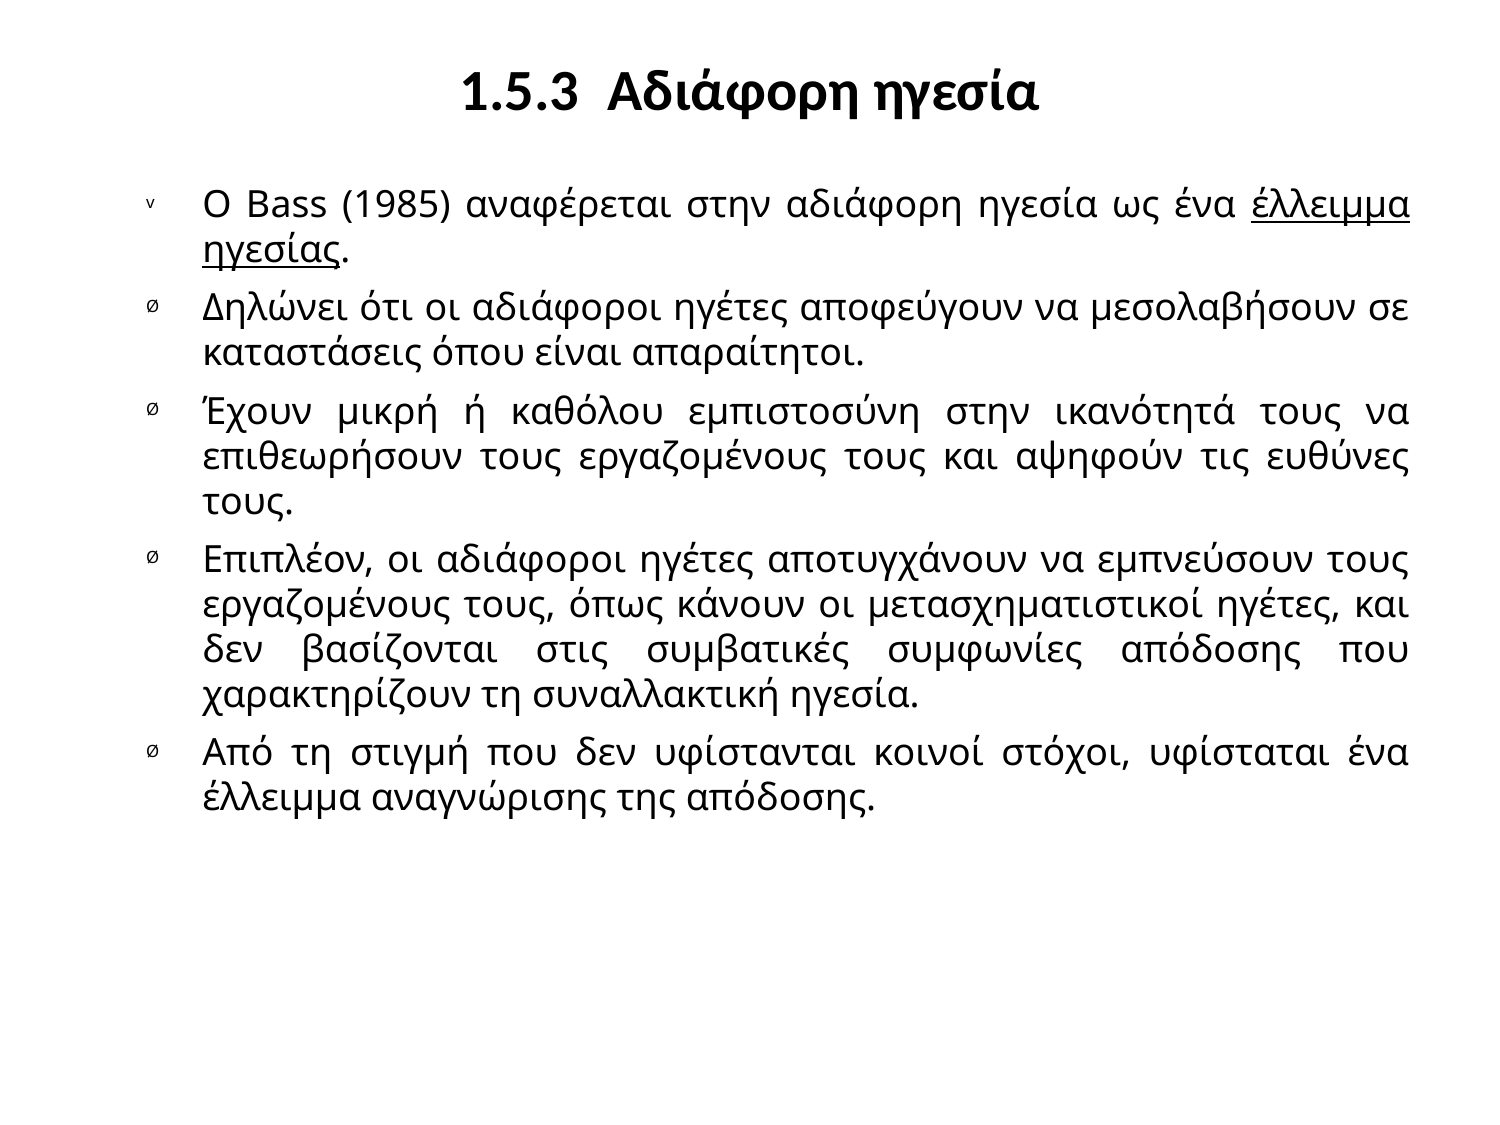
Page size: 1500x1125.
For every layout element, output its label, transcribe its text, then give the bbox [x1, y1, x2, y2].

list Ο Bass (1985) αναφέρεται στην αδιάφορη ηγεσία ως ένα έλλειμμα ηγεσίας. Δηλώνει ότι οι αδιάφοροι ηγέτες αποφεύγουν να μεσολαβήσουν σε καταστάσεις όπου είναι απαραίτητοι. Έχουν μικρή ή καθόλου εμπιστοσύνη στην ικανότητά τους να επιθεωρήσουν τους εργαζομένους τους και αψηφούν τις ευθύνες τους. Επιπλέον, οι αδιάφοροι ηγέτες αποτυγχάνουν να εμπνεύσουν τους εργαζομένους τους, όπως κάνουν οι μετασχηματιστικοί ηγέτες, και δεν βασίζονται στις συμβατικές συμφωνίες απόδοσης που χαρακτηρίζουν τη συναλλακτική ηγεσία. Από τη στιγμή που δεν υφίστανται κοινοί στόχοι, υφίσταται ένα έλλειμμα αναγνώρισης της απόδοσης. [75, 172, 1425, 1005]
title 1.5.3 Αδιάφορη ηγεσία [75, 45, 1425, 149]
